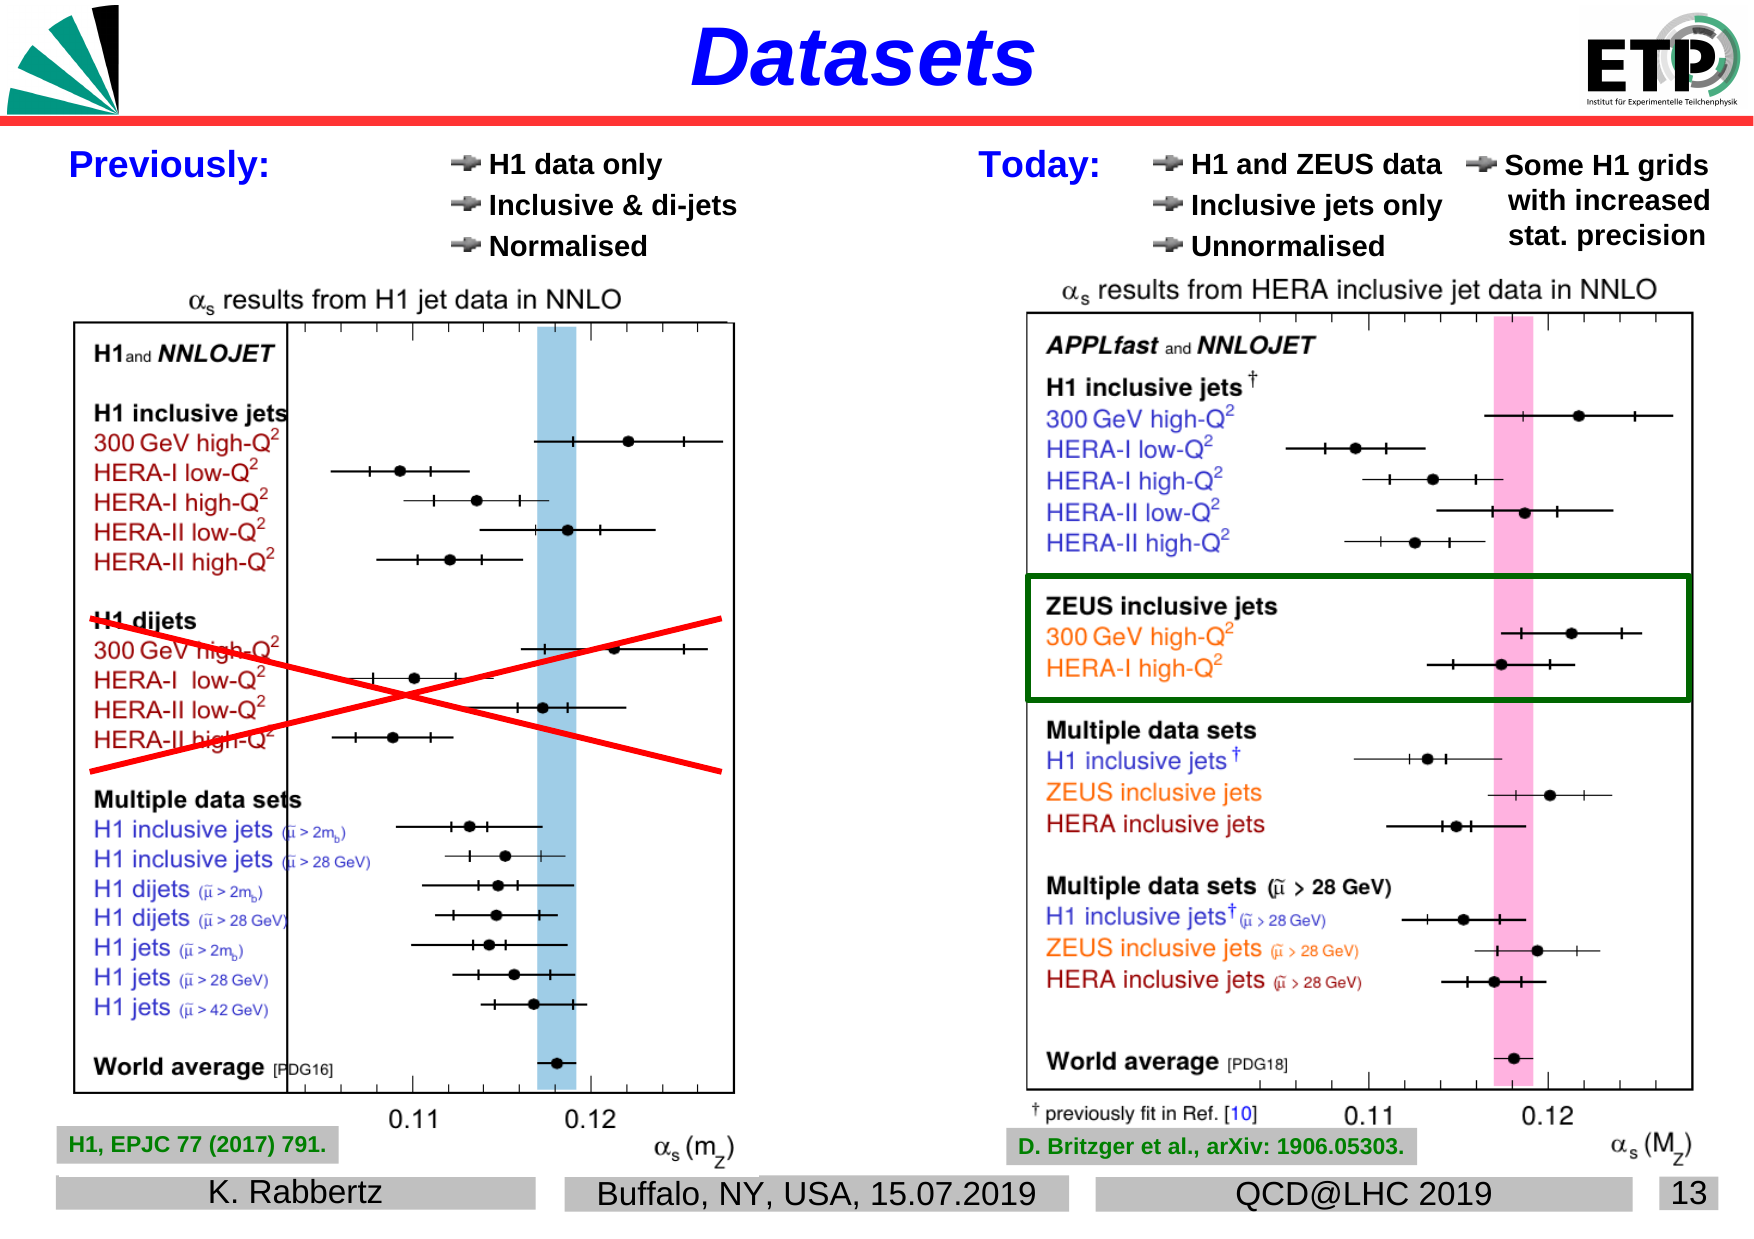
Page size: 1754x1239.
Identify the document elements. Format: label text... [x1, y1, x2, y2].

text_box H1, EPJC 77 (2017) 791. [56, 1126, 339, 1164]
text_box D. Britzger et al., arXiv: 1906.05303. [1006, 1127, 1418, 1166]
picture [1606, 5, 1748, 109]
picture [1006, 272, 1708, 1175]
title Datasets [123, 0, 1606, 114]
text_box Some H1 grids with increased stat. precision [1466, 146, 1736, 273]
text_box H1 and ZEUS data Inclusive jets only Unnormalised [1153, 145, 1454, 272]
picture [59, 281, 759, 1177]
text_box H1 data only Inclusive & di-jets Normalised [451, 145, 752, 272]
text_box Previously: [56, 137, 283, 192]
picture [7, 5, 119, 116]
text_box Today: [966, 137, 1114, 192]
